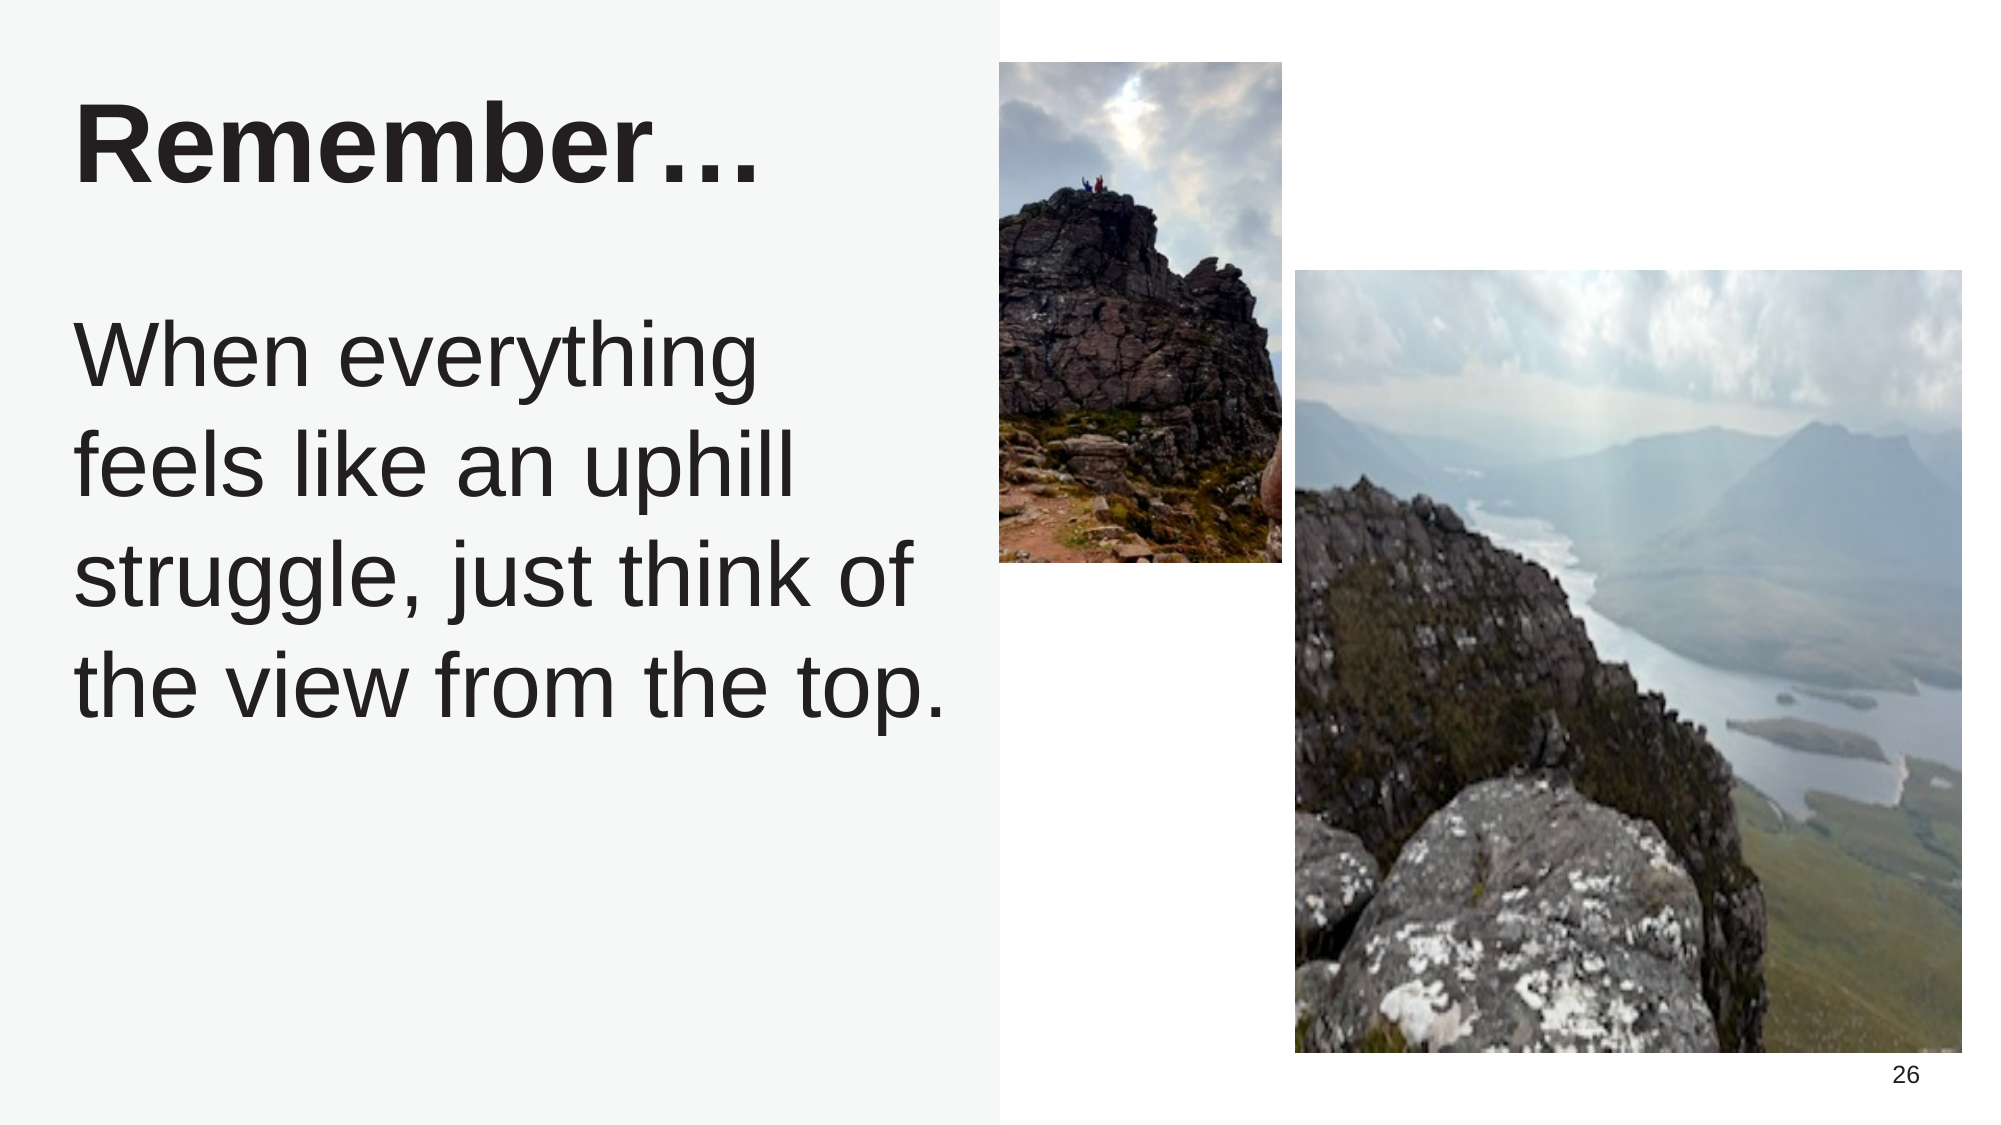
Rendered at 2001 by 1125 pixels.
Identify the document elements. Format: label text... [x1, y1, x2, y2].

picture [999, 62, 1282, 563]
picture [1295, 270, 1962, 1054]
title Remember… When everything feels like an uphill struggle, just think of the view from the top. [58, 62, 976, 1079]
